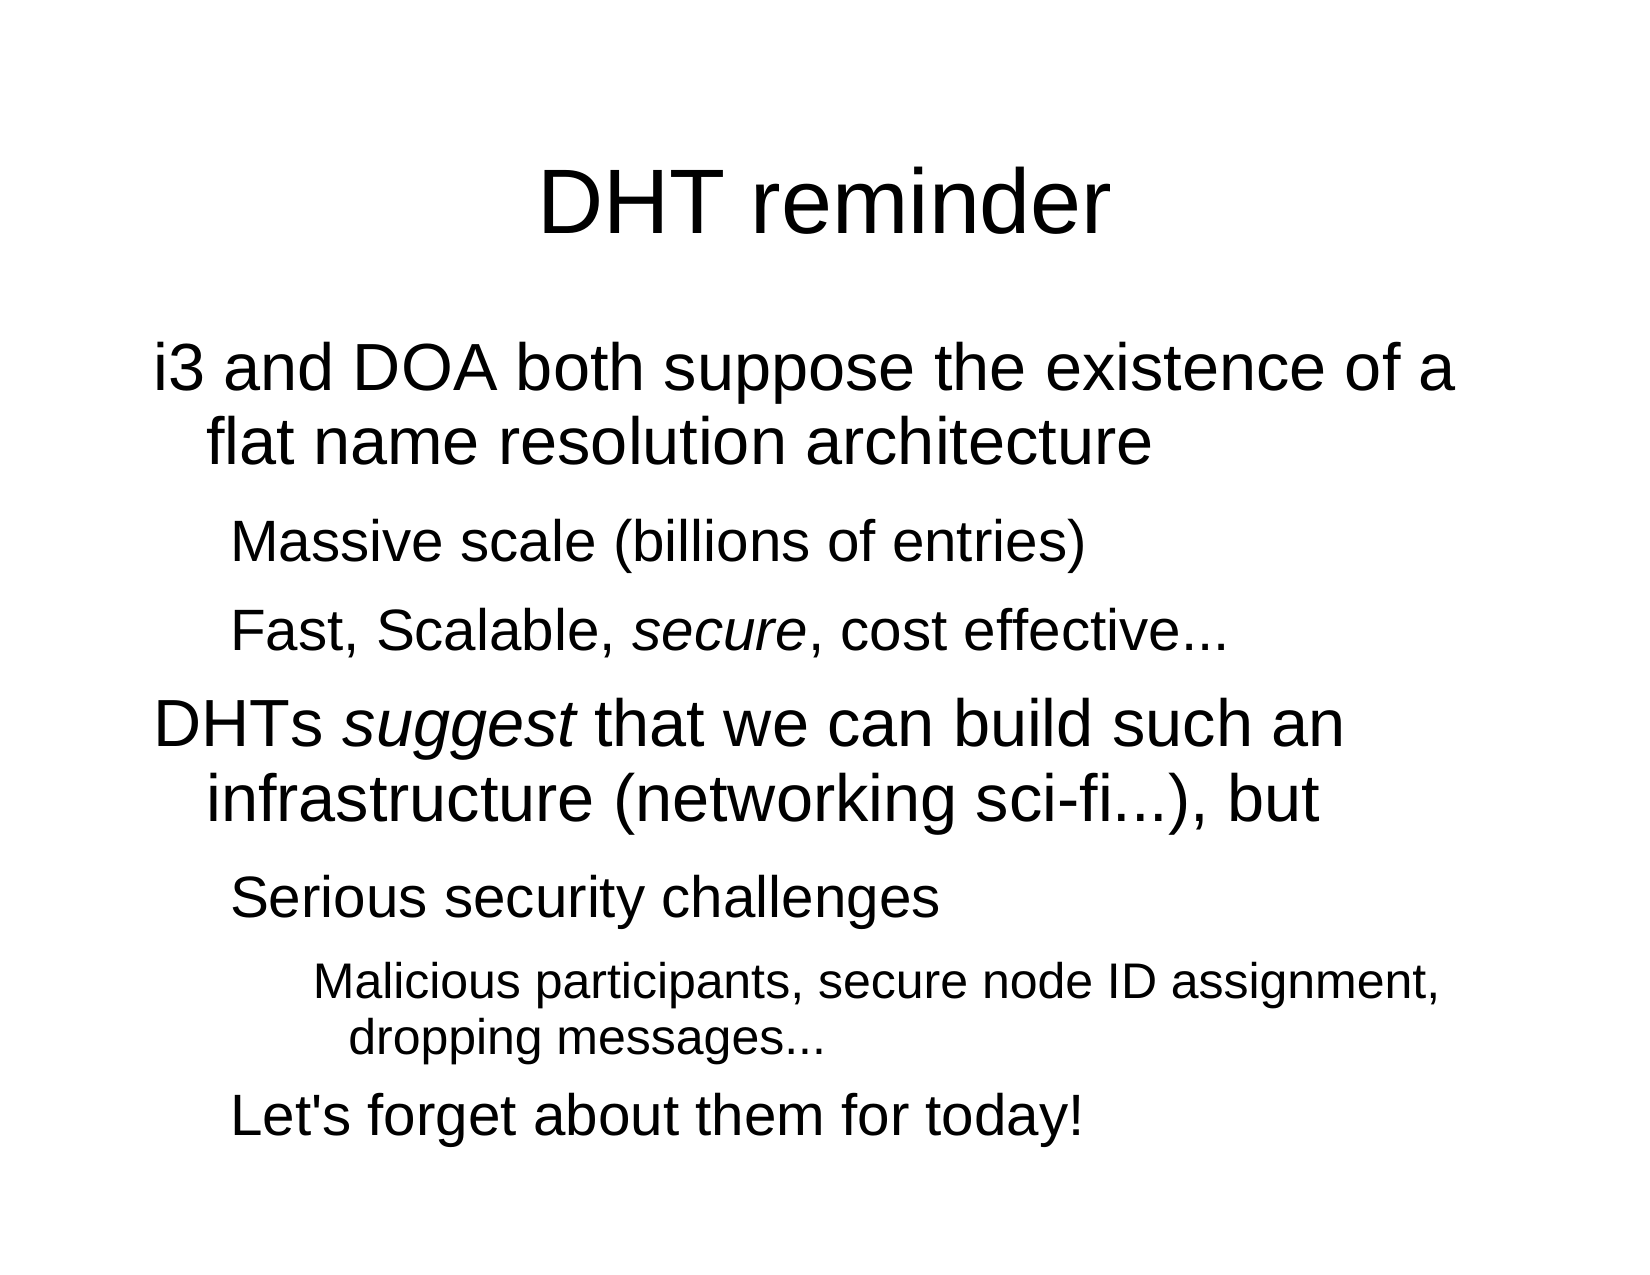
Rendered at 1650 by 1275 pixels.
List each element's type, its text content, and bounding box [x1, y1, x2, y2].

list i3 and DOA both suppose the existence of a flat name resolution architecture Massive scale (billions of entries) Fast, Scalable, secure, cost effective... DHTs suggest that we can build such an infrastructure (networking sci-fi...), but Serious security challenges Malicious participants, secure node ID assignment, dropping messages... Let's forget about them for today! [135, 329, 1515, 1225]
title DHT reminder [135, 112, 1515, 291]
